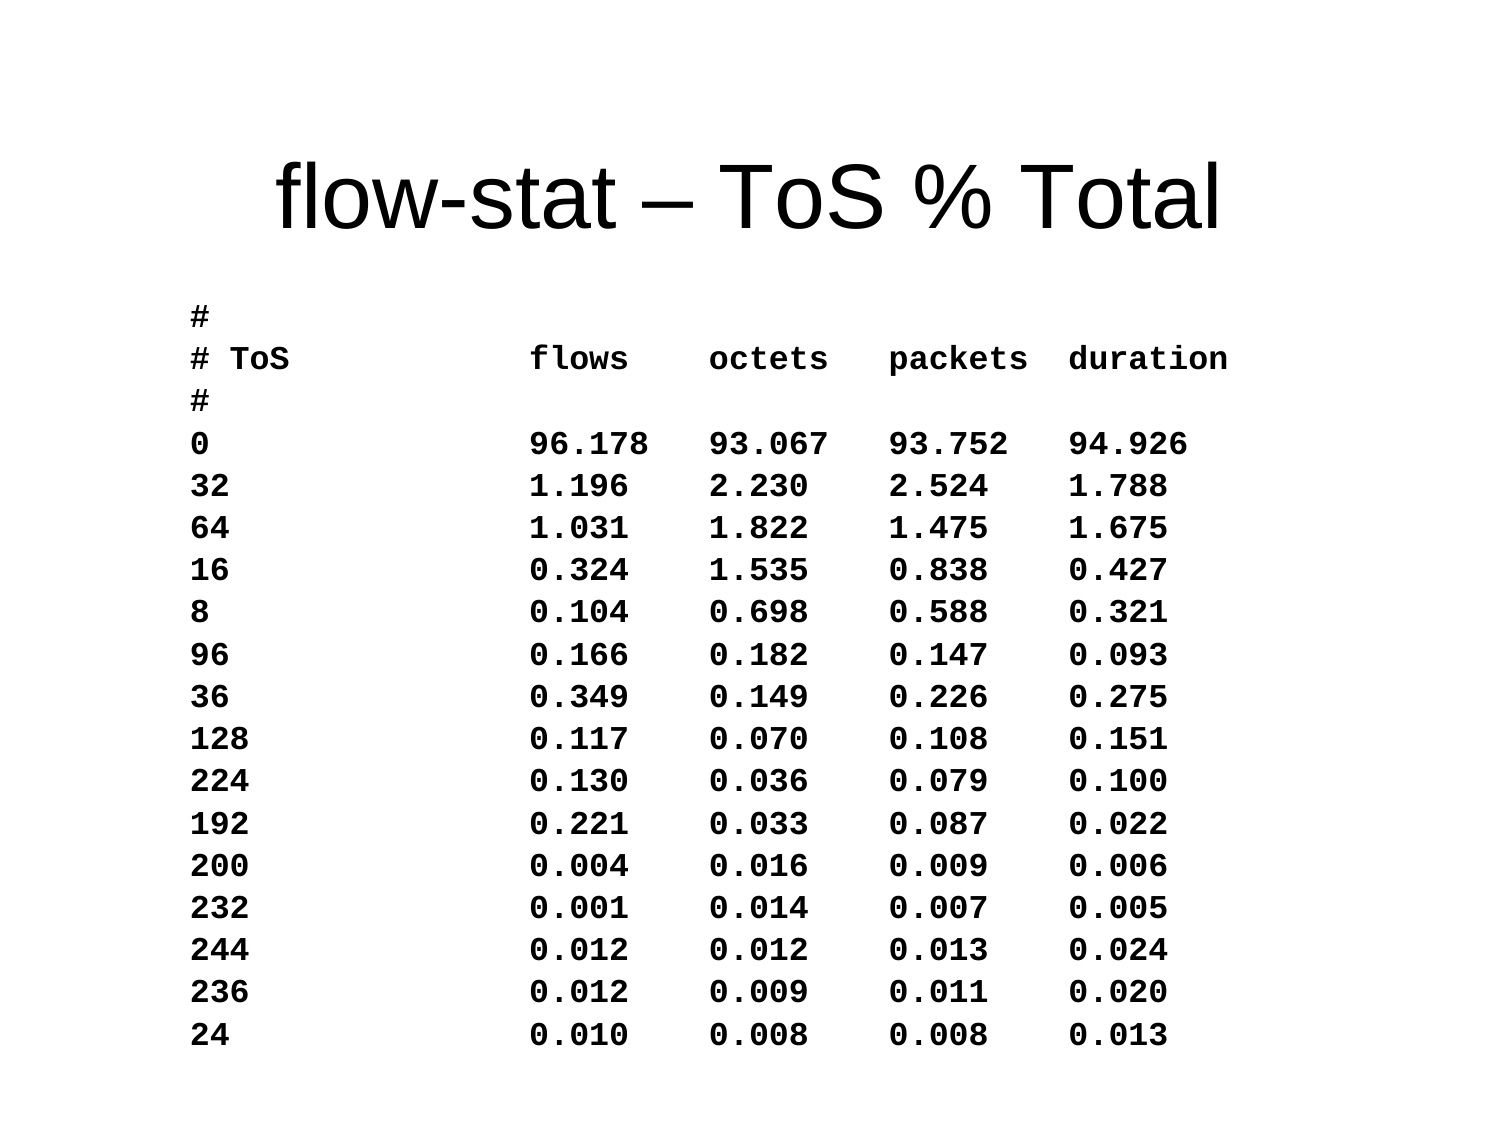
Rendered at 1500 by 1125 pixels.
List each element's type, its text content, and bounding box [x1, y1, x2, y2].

text_box # # ToS flows octets packets duration # 0 96.178 93.067 93.752 94.926 32 1.196 2.230 2.524 1.788 64 1.031 1.822 1.475 1.675 16 0.324 1.535 0.838 0.427 8 0.104 0.698 0.588 0.321 96 0.166 0.182 0.147 0.093 36 0.349 0.149 0.226 0.275 128 0.117 0.070 0.108 0.151 224 0.130 0.036 0.079 0.100 192 0.221 0.033 0.087 0.022 200 0.004 0.016 0.009 0.006 232 0.001 0.014 0.007 0.005 244 0.012 0.012 0.013 0.024 236 0.012 0.009 0.011 0.020 24 0.010 0.008 0.008 0.013 [174, 287, 1248, 1025]
title flow-stat – ToS % Total [112, 99, 1388, 288]
